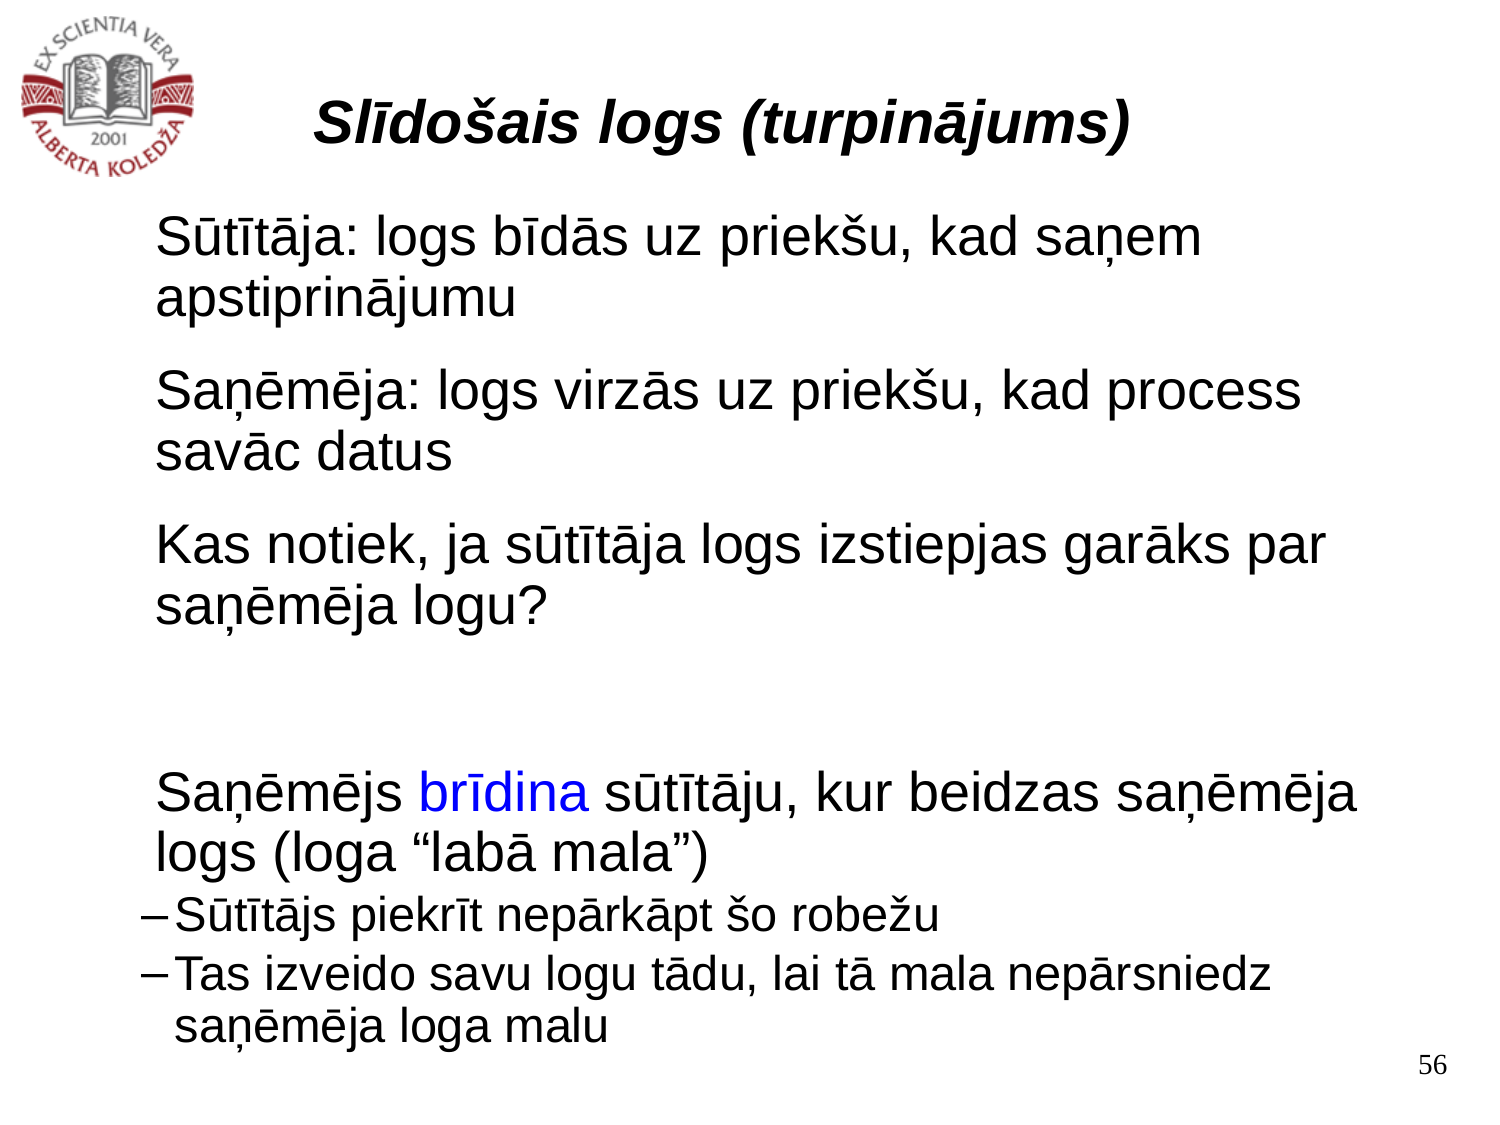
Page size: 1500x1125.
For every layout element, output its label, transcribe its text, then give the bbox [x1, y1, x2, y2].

text_box <skaitlis> [1312, 1037, 1463, 1101]
list Sūtītāja: logs bīdās uz priekšu, kad saņem apstiprinājumu Saņēmēja: logs virzās uz priekšu, kad process savāc datus Kas notiek, ja sūtītāja logs izstiepjas garāks par saņēmēja logu? Saņēmējs brīdina sūtītāju, kur beidzas saņēmēja logs (loga “labā mala”) Sūtītājs piekrīt nepārkāpt šo robežu Tas izveido savu logu tādu, lai tā mala nepārsniedz saņēmēja loga malu [75, 199, 1438, 1063]
title Slīdošais logs (turpinājums) [50, 62, 1374, 175]
picture [21, 16, 194, 177]
